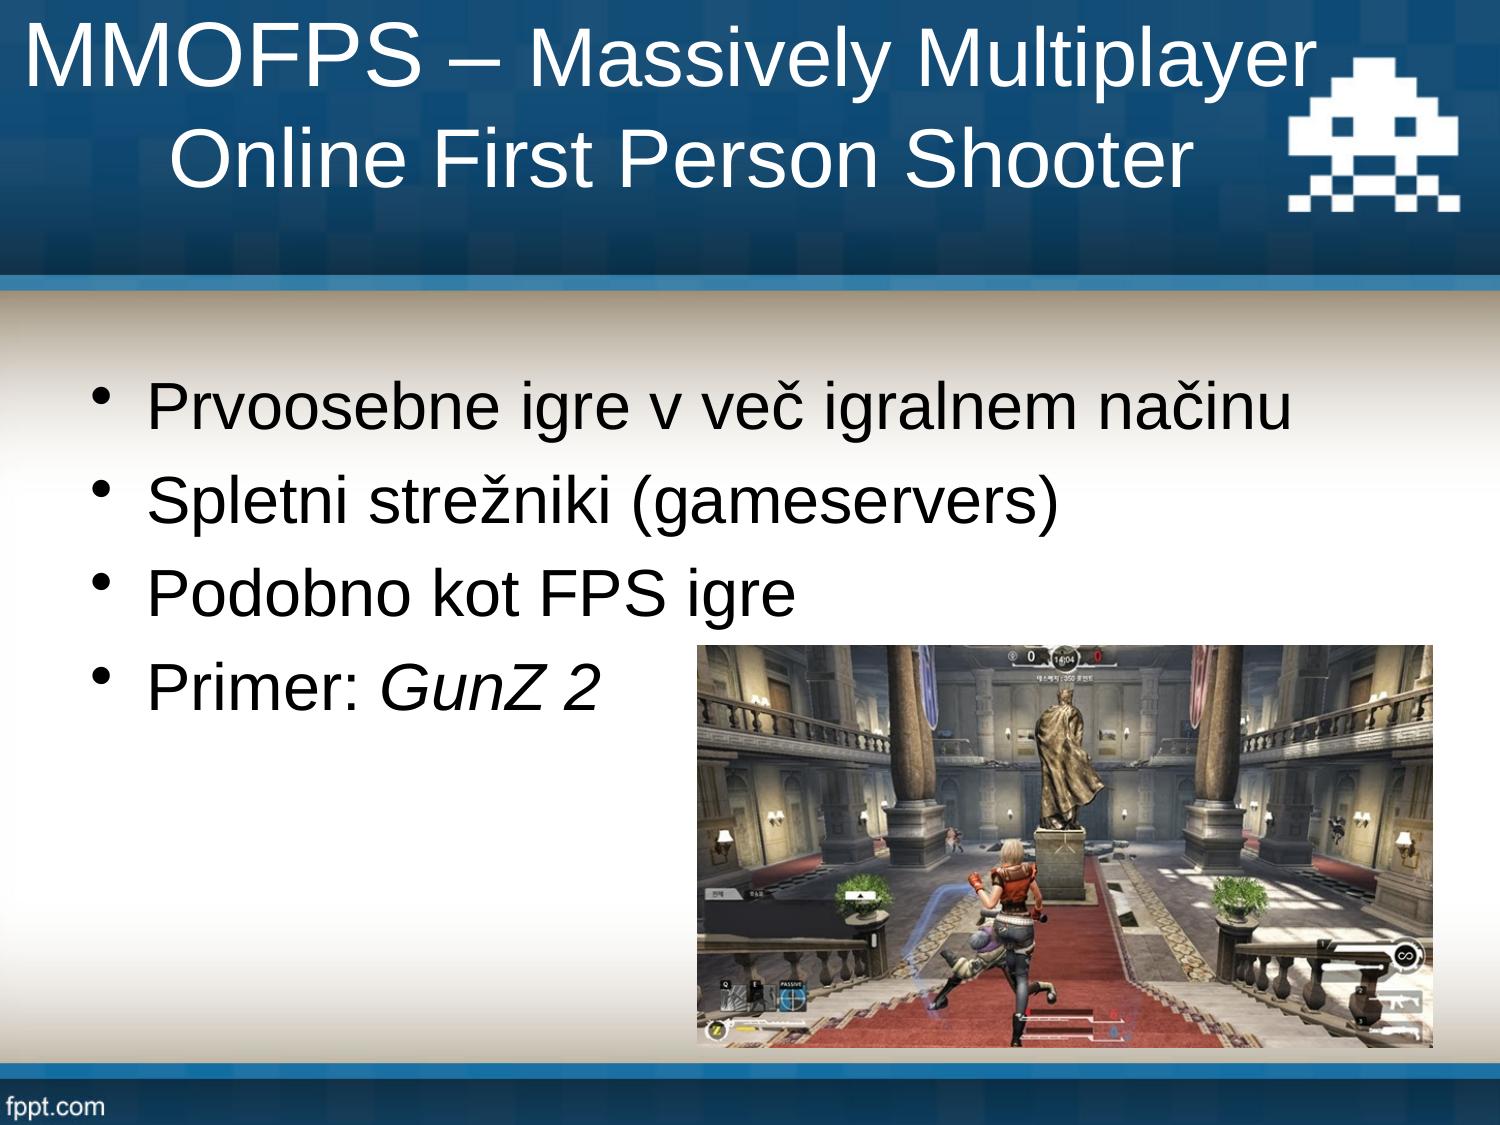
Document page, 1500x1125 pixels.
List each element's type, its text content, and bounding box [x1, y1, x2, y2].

title MMOFPS – Massively Multiplayer Online First Person Shooter [0, 0, 1418, 228]
list Prvoosebne igre v več igralnem načinu Spletni strežniki (gameservers) Podobno kot FPS igre Primer: GunZ 2 [75, 262, 1425, 1005]
picture [0, 0, 1500, 1125]
